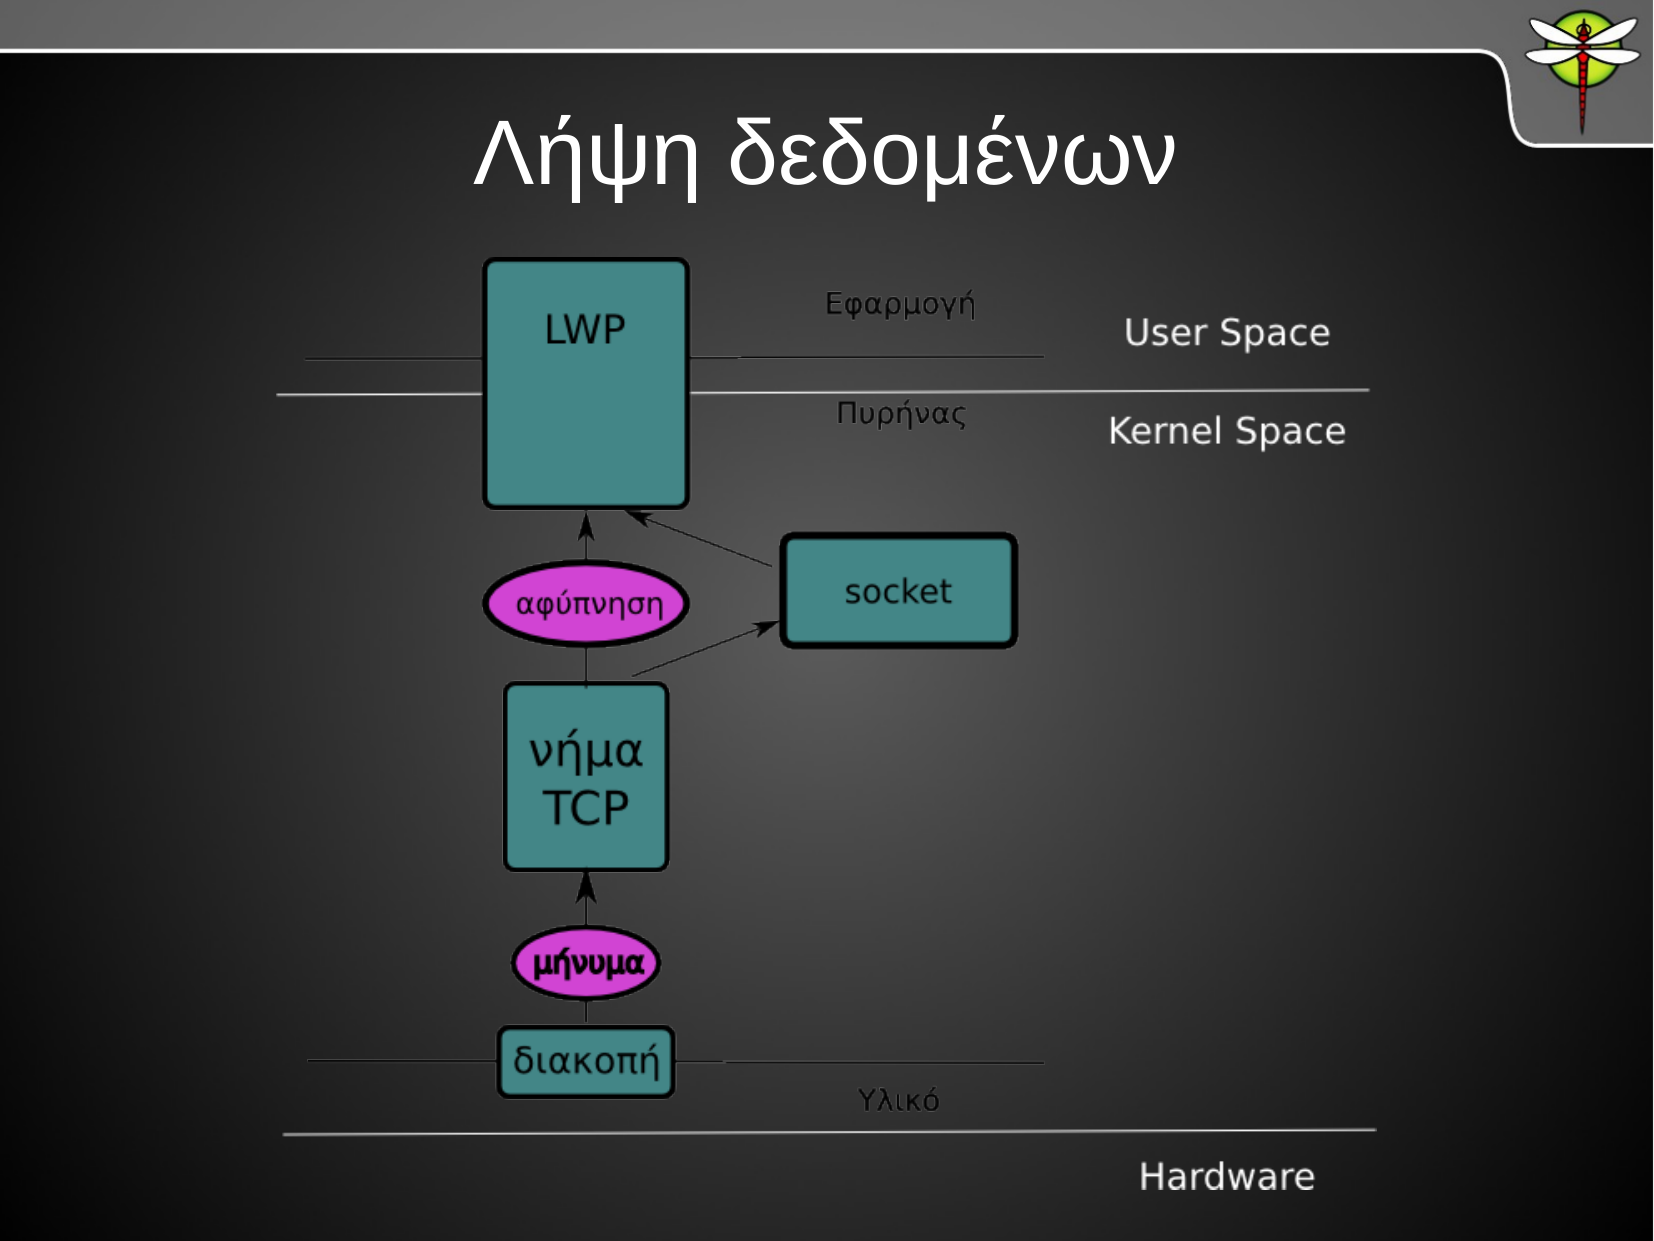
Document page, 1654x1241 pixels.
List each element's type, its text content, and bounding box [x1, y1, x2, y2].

title Λήψη δεδομένων [82, 56, 1571, 250]
picture [0, 0, 1654, 1241]
